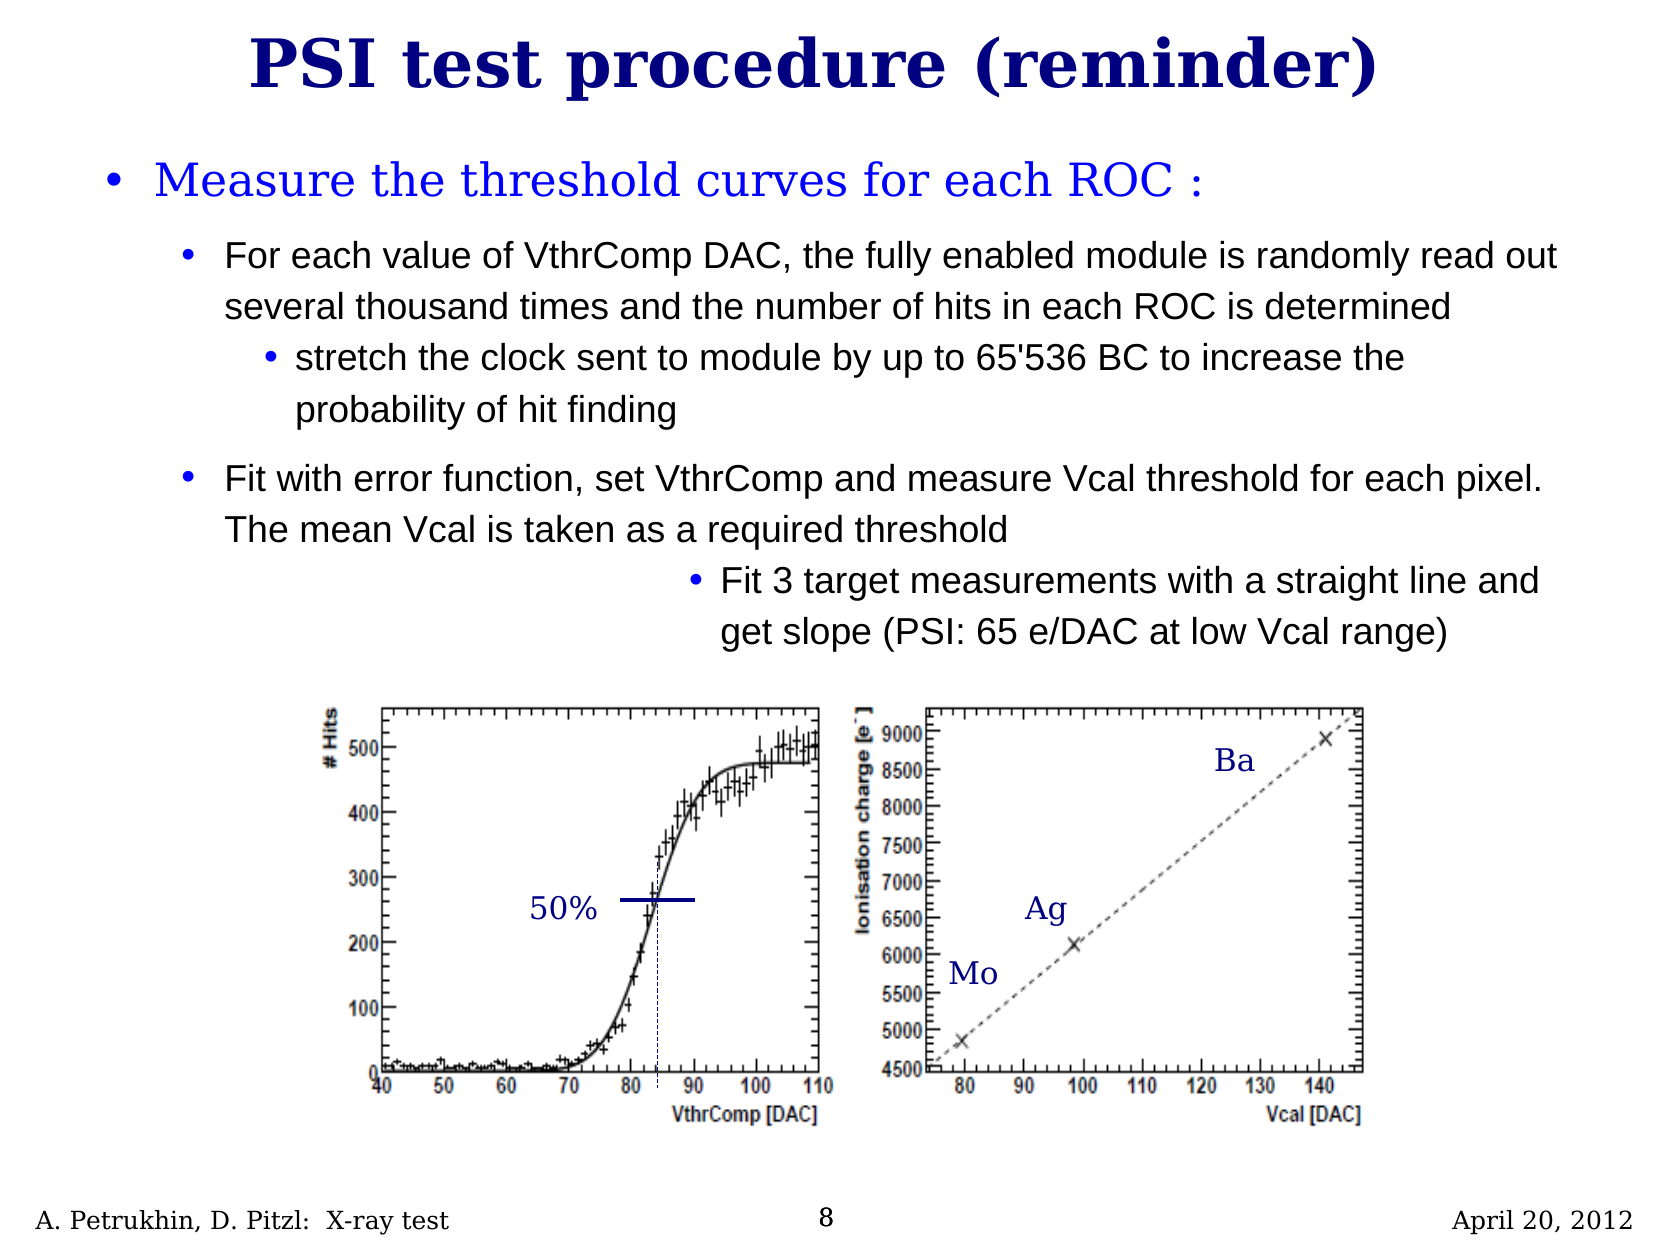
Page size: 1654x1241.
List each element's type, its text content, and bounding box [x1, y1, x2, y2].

picture [269, 947, 1463, 1173]
title PSI test procedure (reminder) [82, 24, 1571, 104]
text_box <number> [756, 1197, 897, 1230]
text_box 50% [528, 882, 599, 919]
list Measure the threshold curves for each ROC : For each value of VthrComp DAC, the fully enabled module is randomly read out several thousand times and the number of hits in each ROC is determined stretch the clock sent to module by up to 65'536 BC to increase the probability of hit finding Fit with error function, set VthrComp and measure Vcal threshold for each pixel. The mean Vcal is taken as a required threshold Fit 3 target measurements with a straight line and get slope (PSI: 65 e/DAC at low Vcal range) [82, 142, 1571, 947]
text_box Ag [1024, 882, 1068, 919]
text_box Mo [948, 947, 1000, 984]
text_box Ba [1213, 734, 1256, 772]
